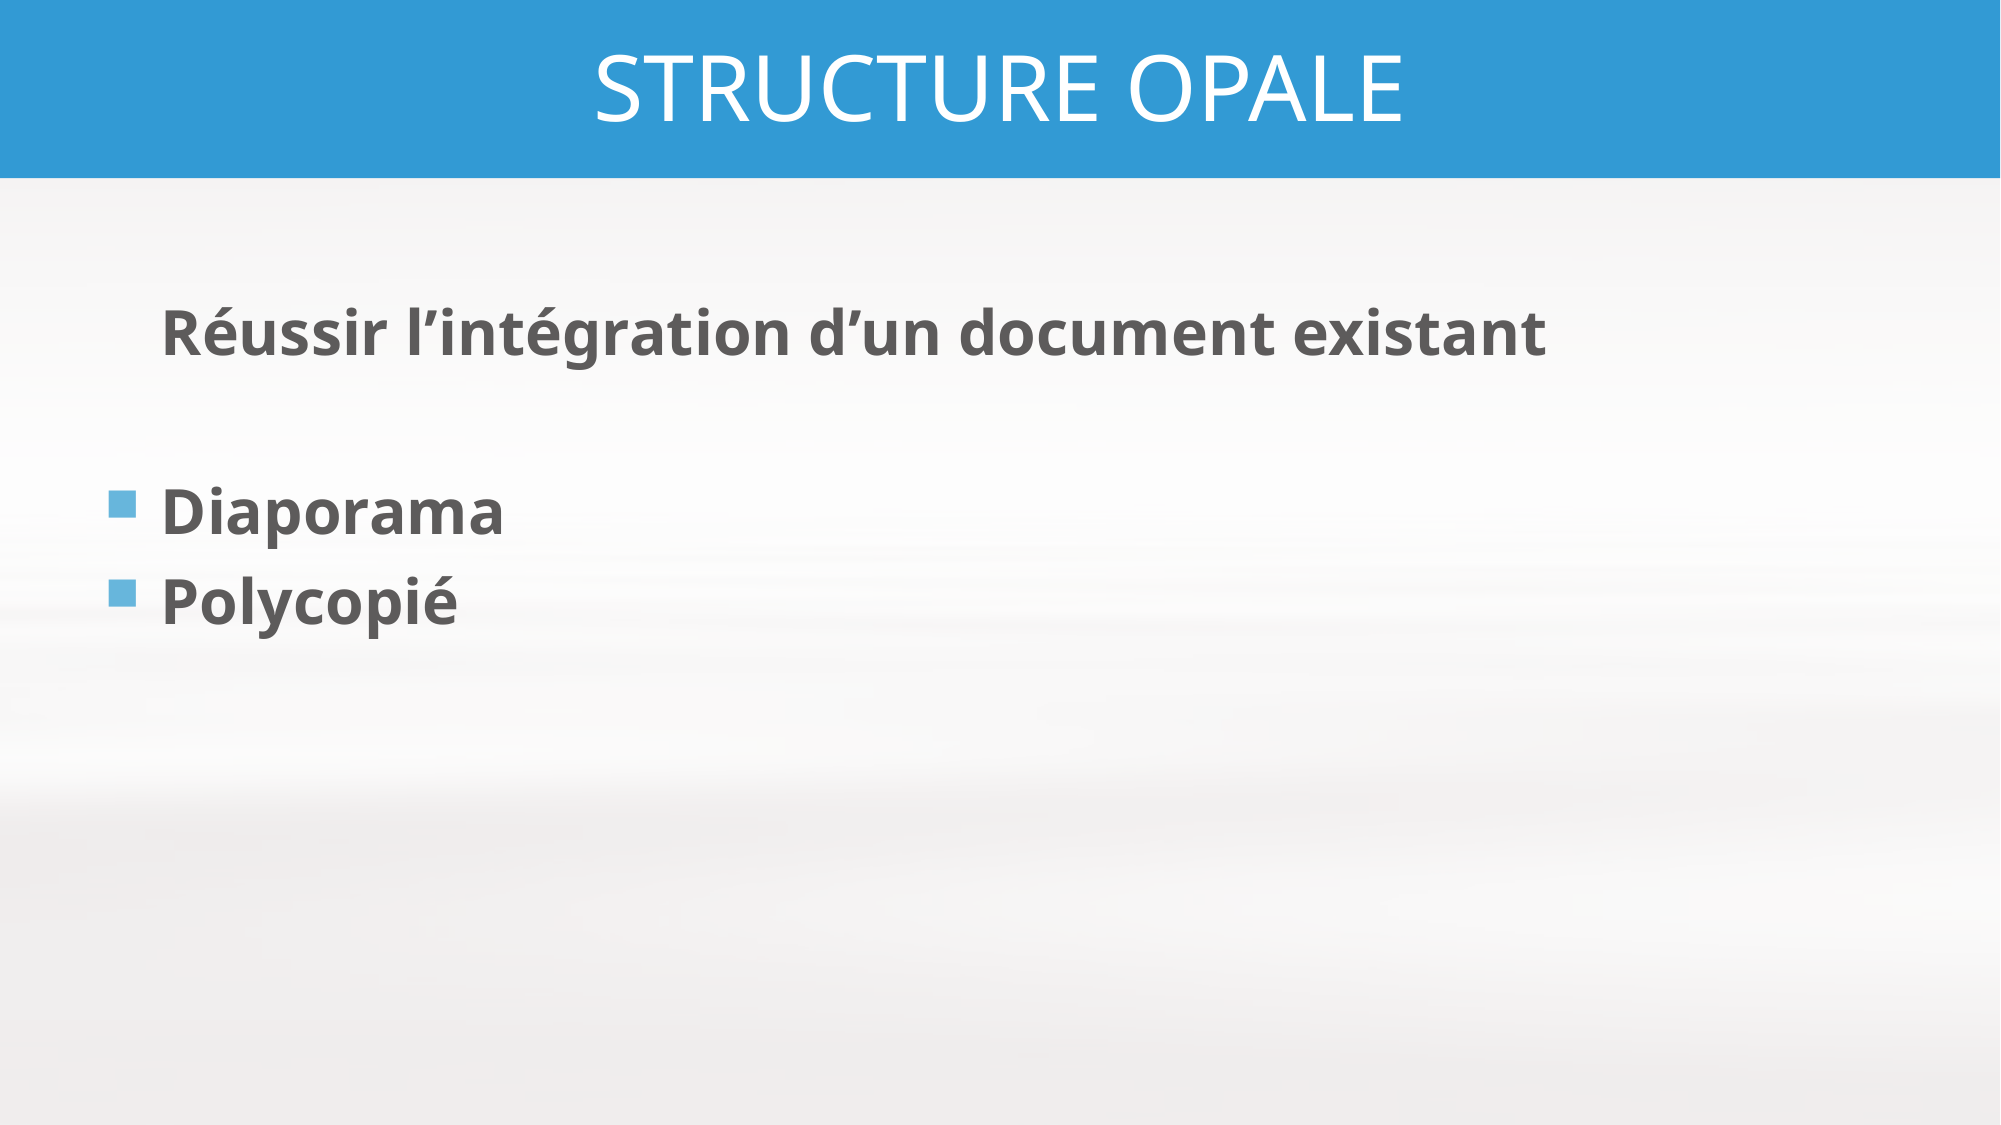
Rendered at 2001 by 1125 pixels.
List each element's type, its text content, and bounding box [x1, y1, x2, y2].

text_box Structure Opale [0, 0, 2000, 173]
text_box Réussir l’intégration d’un document existant Diaporama Polycopié [90, 284, 1804, 929]
